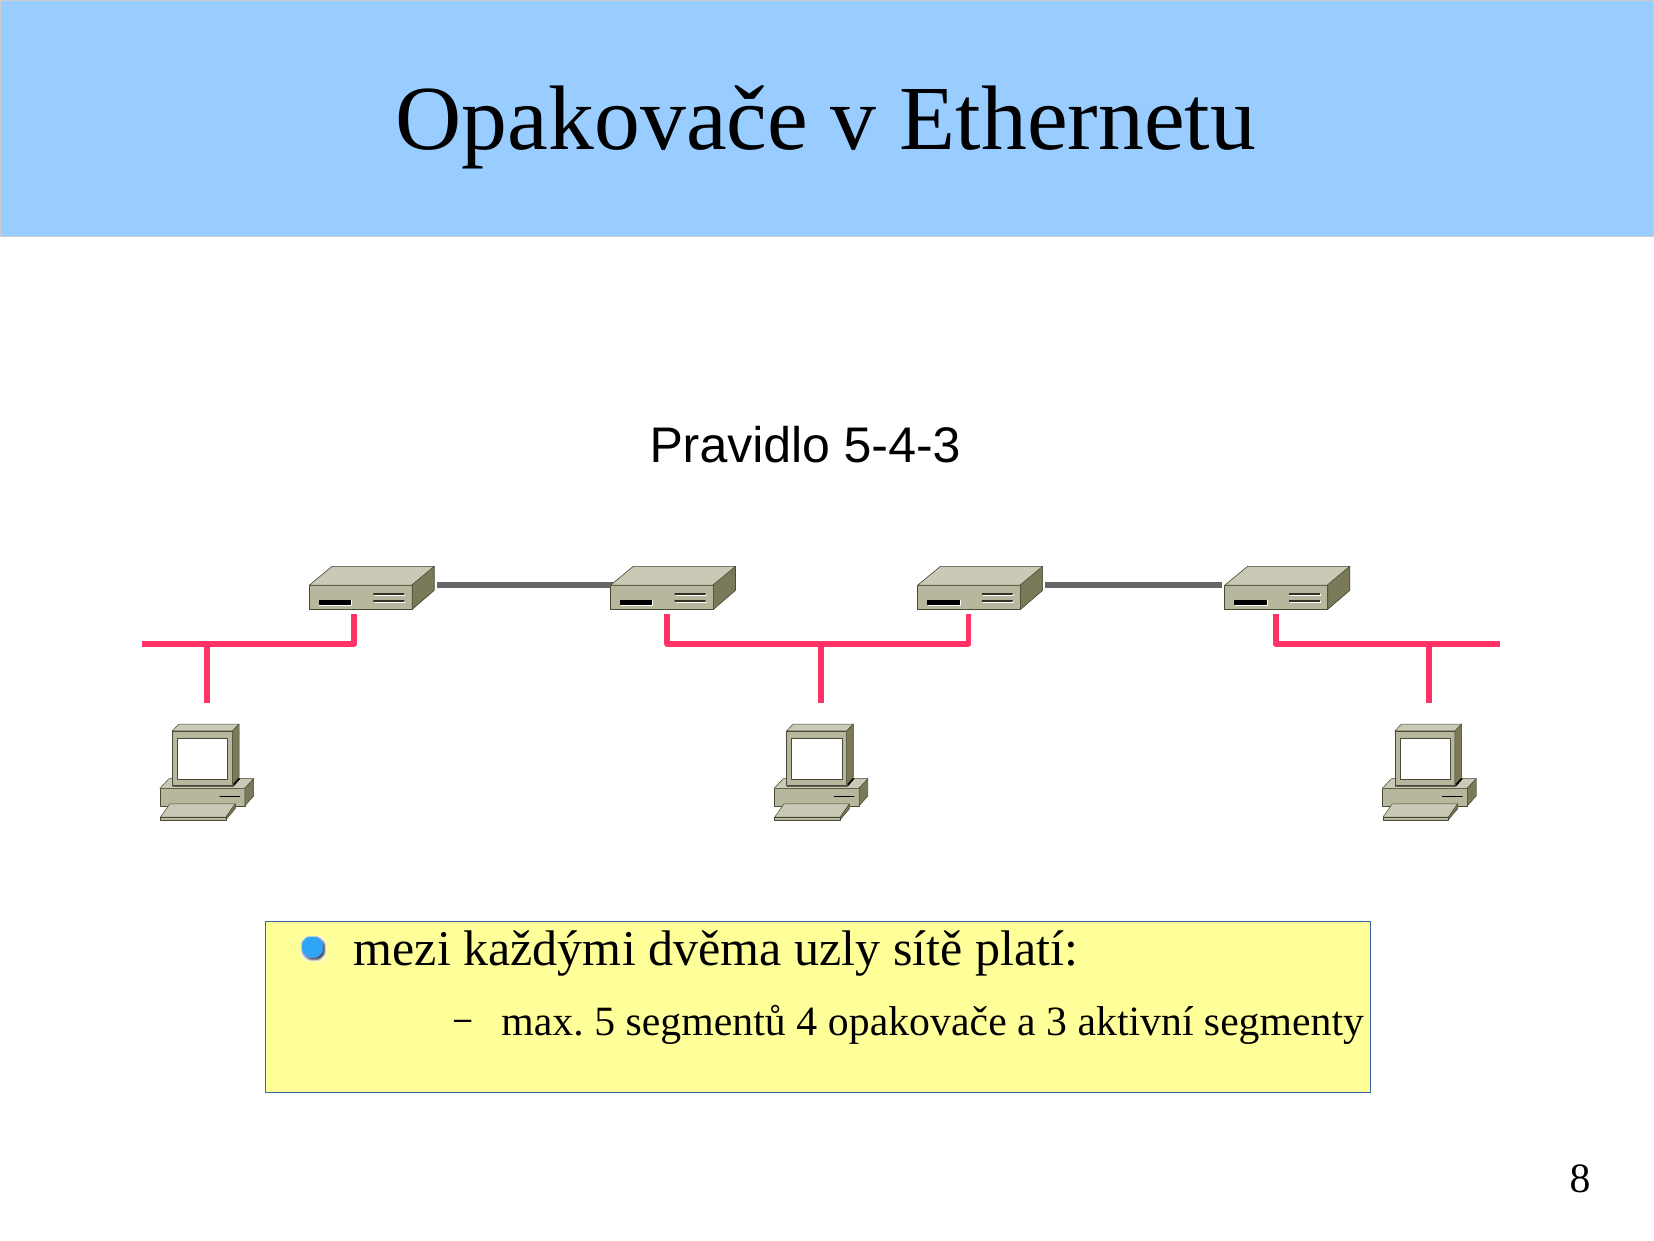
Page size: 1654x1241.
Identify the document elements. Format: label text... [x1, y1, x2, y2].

picture [308, 565, 437, 611]
list mezi každými dvěma uzly sítě platí: max. 5 segmentů 4 opakovače a 3 aktivní segmenty [265, 921, 1371, 1093]
picture [609, 565, 738, 611]
picture [1381, 723, 1478, 821]
title Opakovače v Ethernetu [0, 0, 1654, 237]
picture [773, 723, 869, 821]
picture [916, 565, 1045, 611]
picture [1223, 565, 1352, 611]
text_box Pravidlo 5-4-3 [649, 417, 961, 503]
picture [159, 723, 255, 821]
